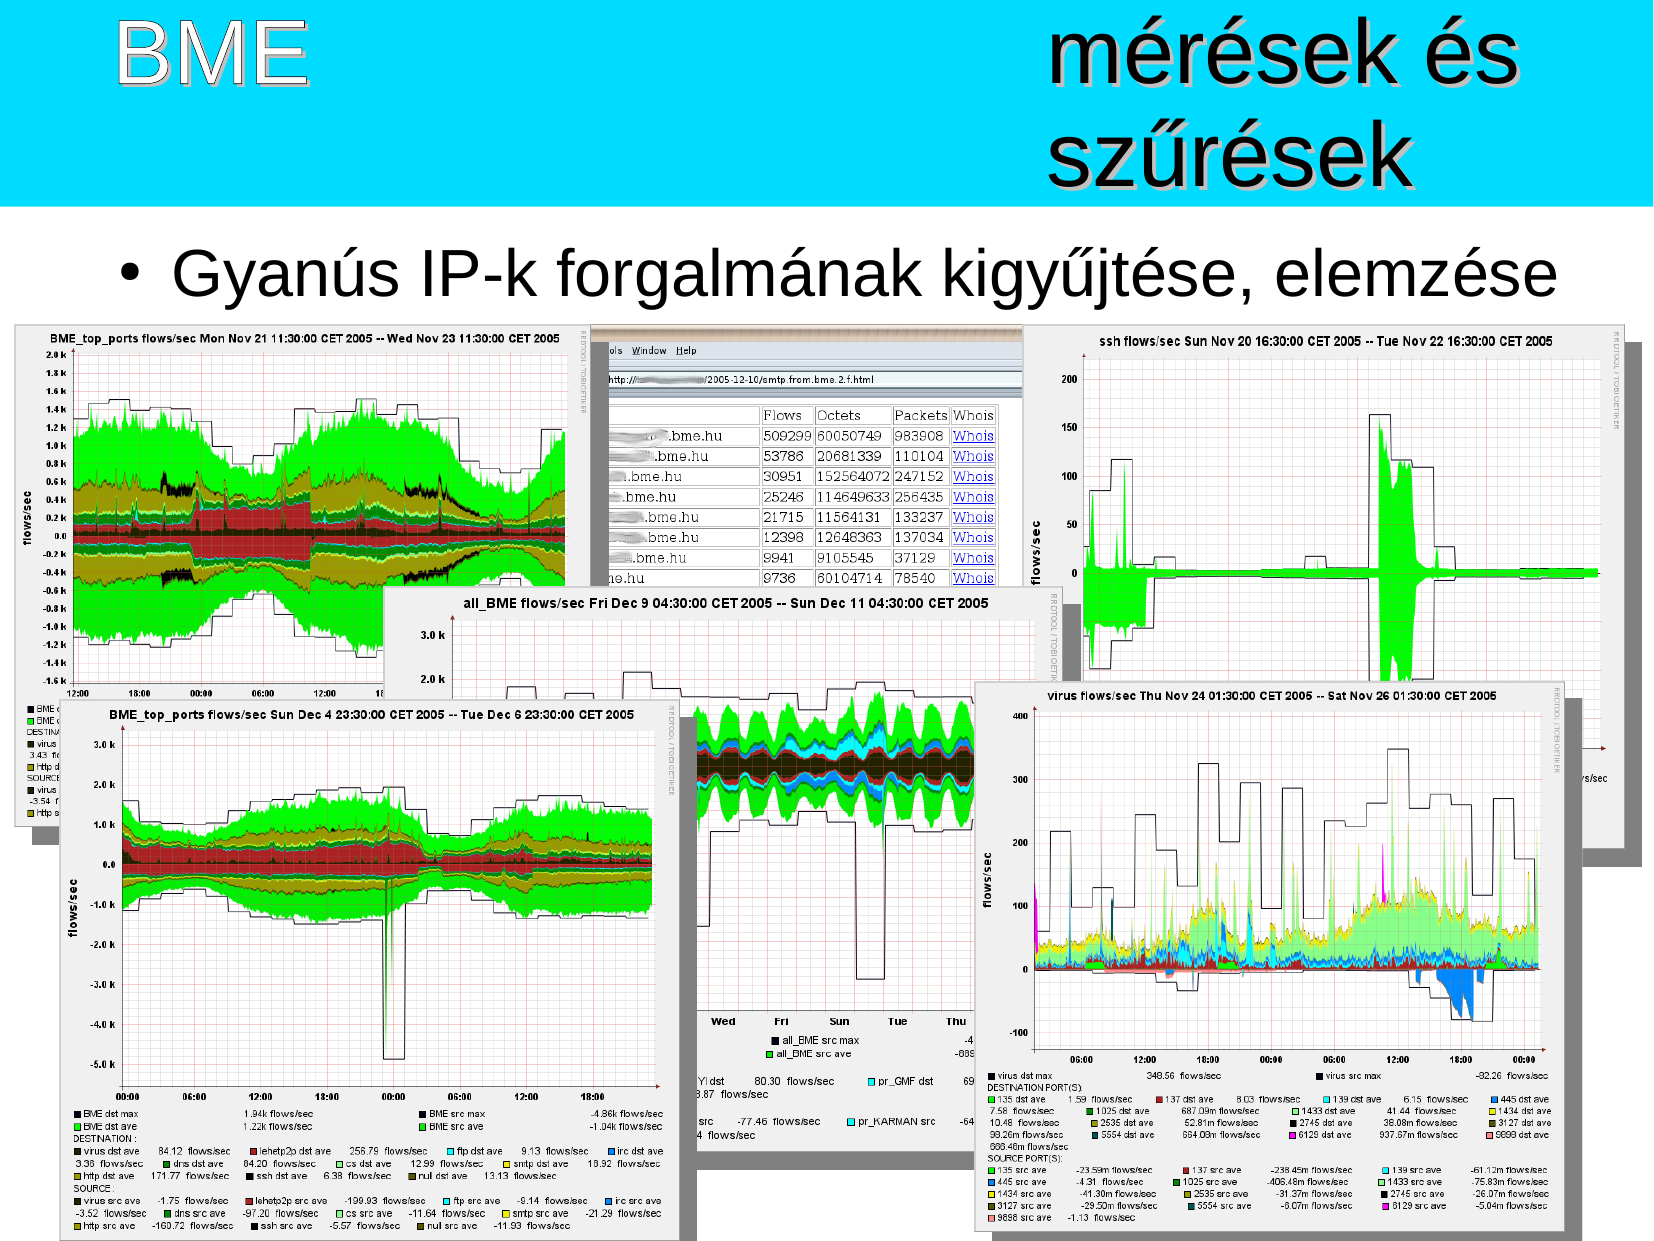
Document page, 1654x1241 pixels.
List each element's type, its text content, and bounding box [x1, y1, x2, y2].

title BME mérések és szűrések [0, 0, 1654, 207]
list Gyanús IP-k forgalmának kigyűjtése, elemzése [82, 236, 1571, 586]
picture [14, 324, 1625, 1241]
